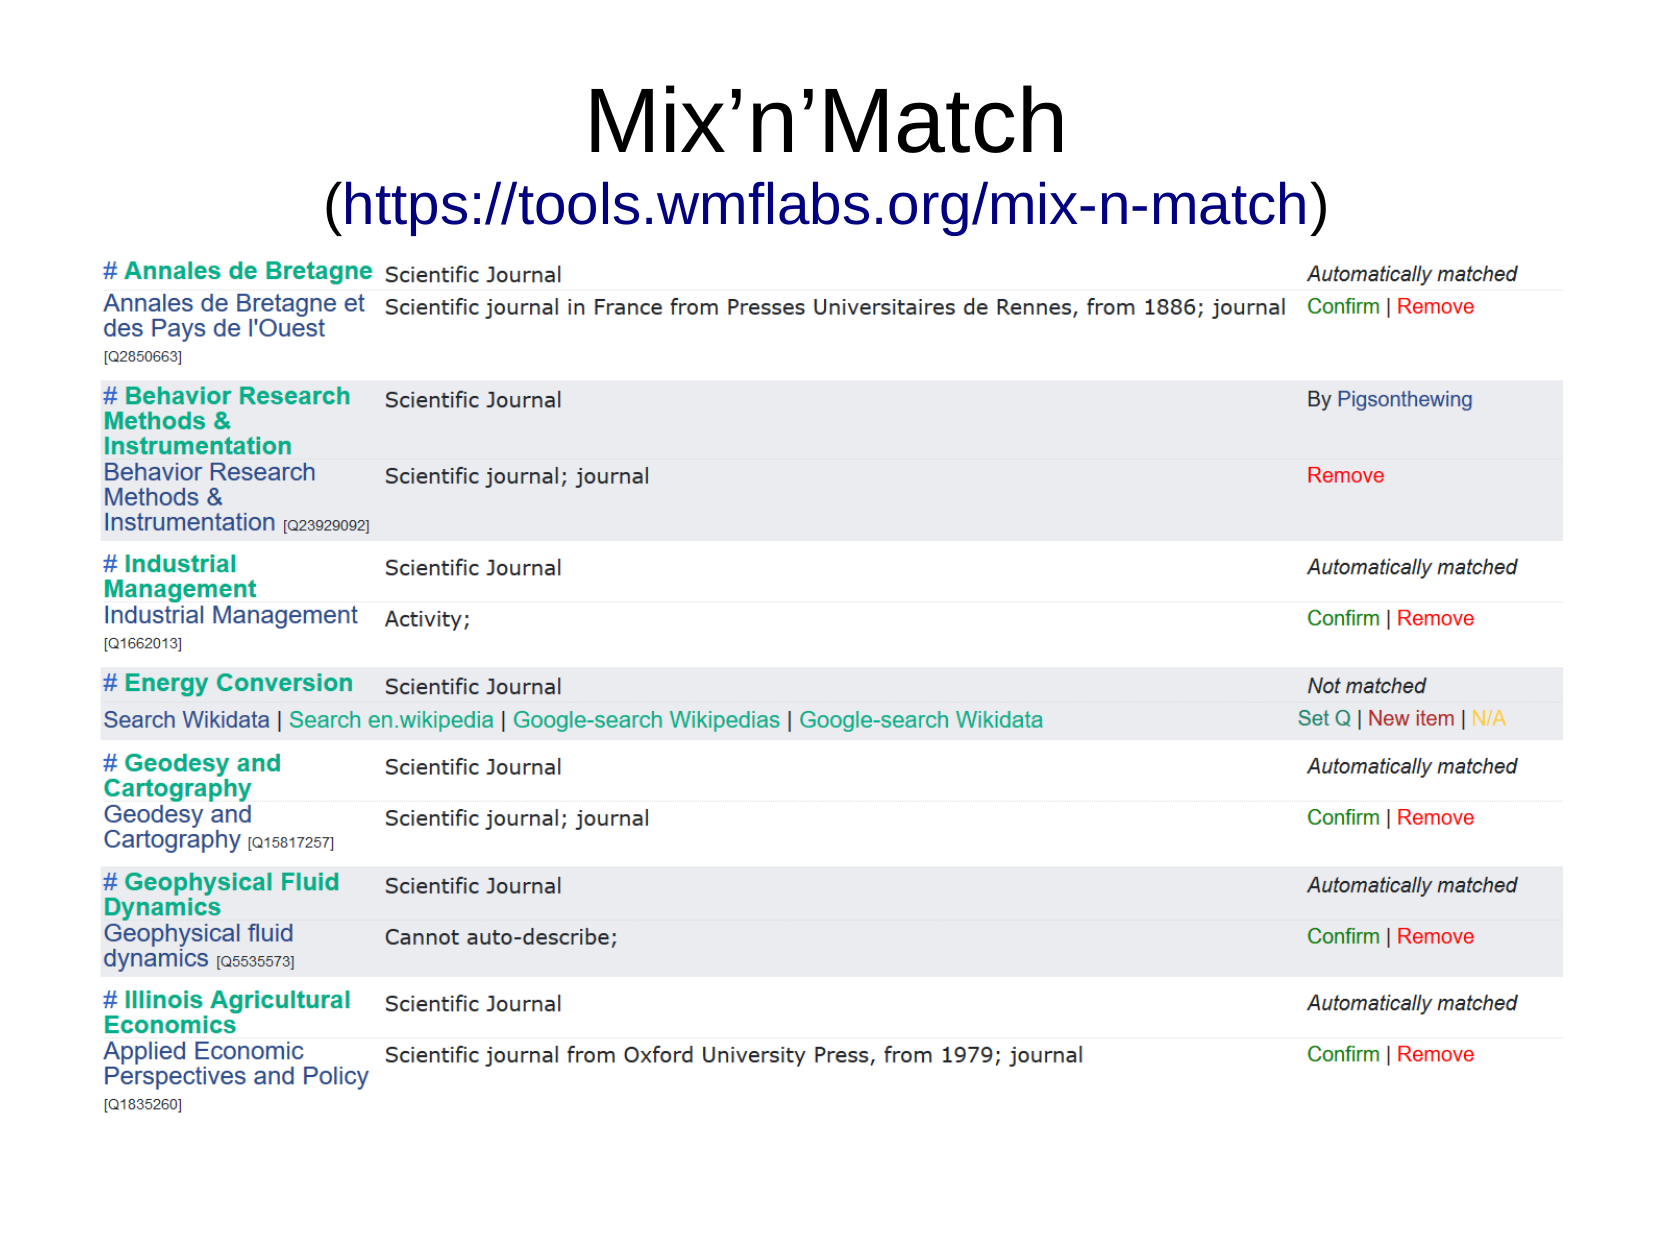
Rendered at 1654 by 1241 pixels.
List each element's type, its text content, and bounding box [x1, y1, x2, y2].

picture [84, 251, 1563, 1124]
title Mix’n’Match (https://tools.wmflabs.org/mix-n-match) [82, 49, 1571, 257]
